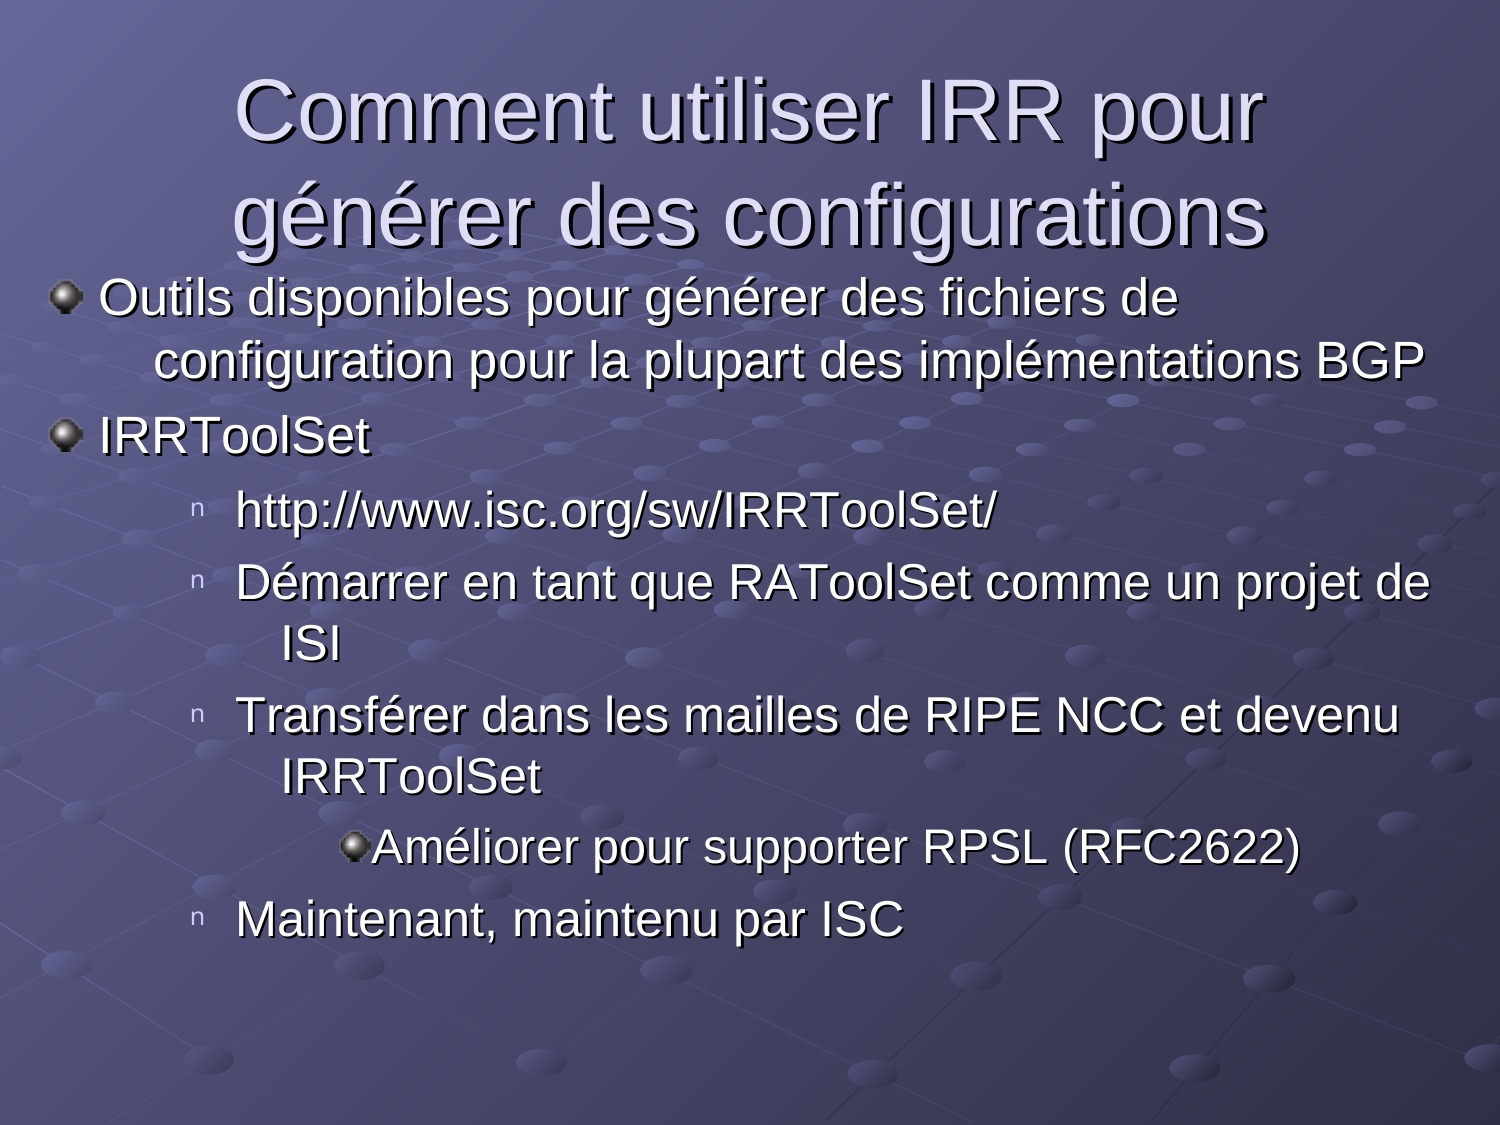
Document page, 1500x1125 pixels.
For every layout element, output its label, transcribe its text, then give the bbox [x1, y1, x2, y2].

list Outils disponibles pour générer des fichiers de configuration pour la plupart des implémentations BGP IRRToolSet http://www.isc.org/sw/IRRToolSet/ Démarrer en tant que RAToolSet comme un projet de ISI Transférer dans les mailles de RIPE NCC et devenu IRRToolSet Améliorer pour supporter RPSL (RFC2622) Maintenant, maintenu par ISC [29, 255, 1459, 1000]
title Comment utiliser IRR pour générer des configurations [75, 45, 1426, 233]
